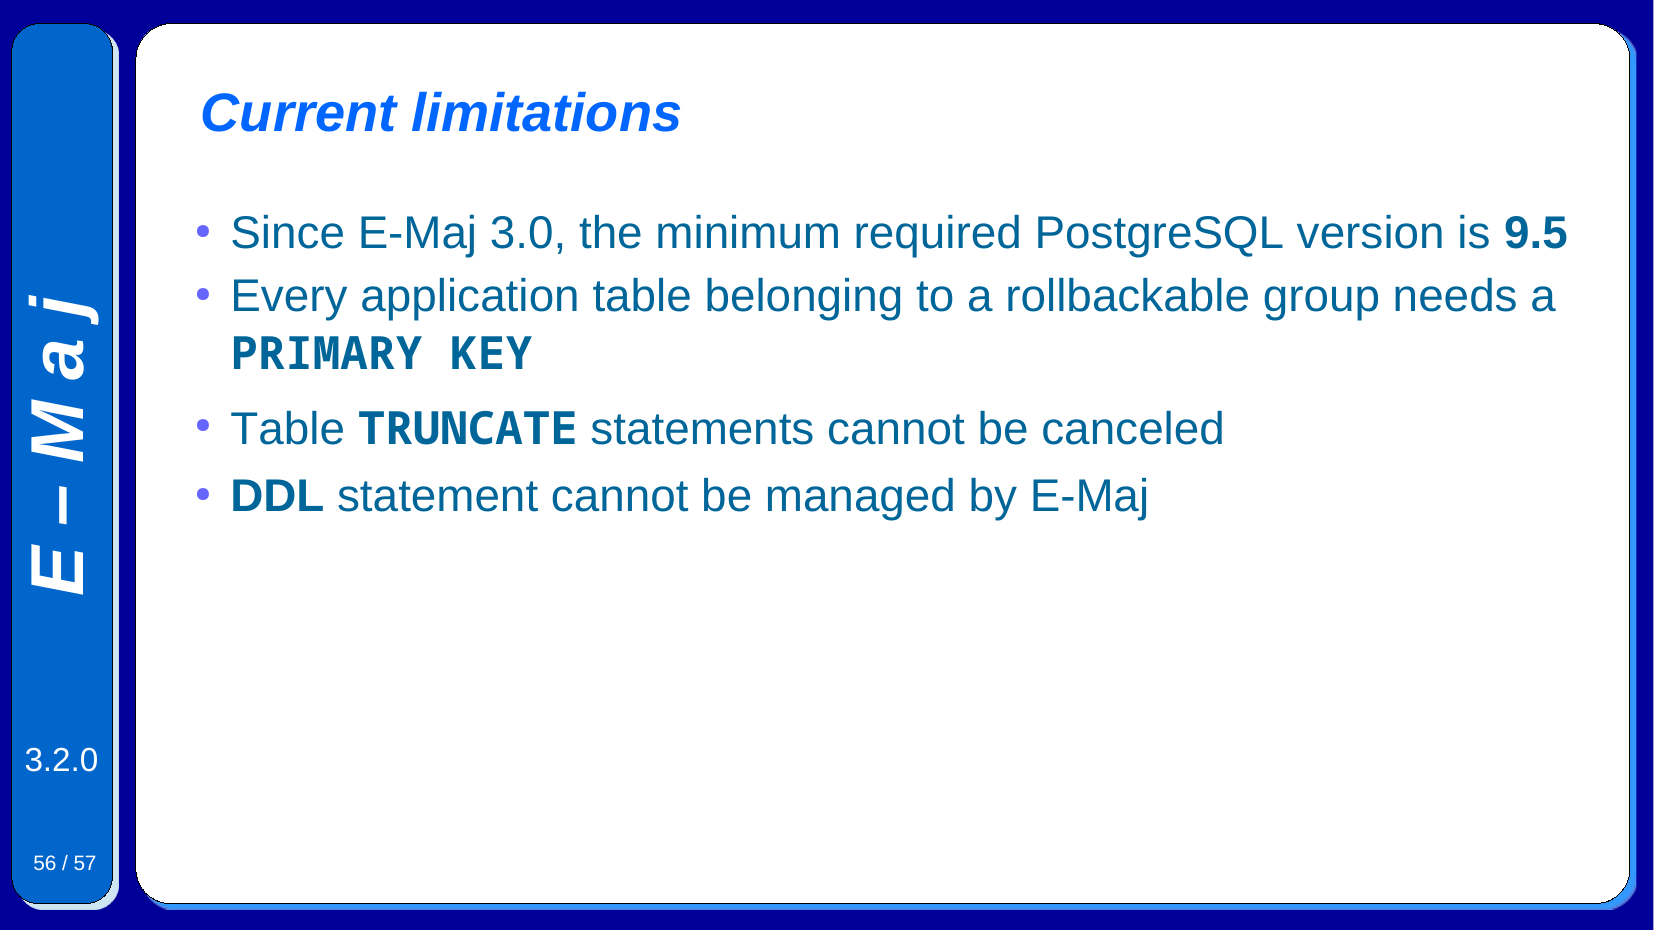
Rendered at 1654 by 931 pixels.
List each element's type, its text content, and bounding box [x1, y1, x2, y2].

list Since E-Maj 3.0, the minimum required PostgreSQL version is 9.5 Every application table belonging to a rollbackable group needs a PRIMARY KEY Table TRUNCATE statements cannot be canceled DDL statement cannot be managed by E-Maj [177, 206, 1587, 827]
title Current limitations [200, 34, 1575, 191]
